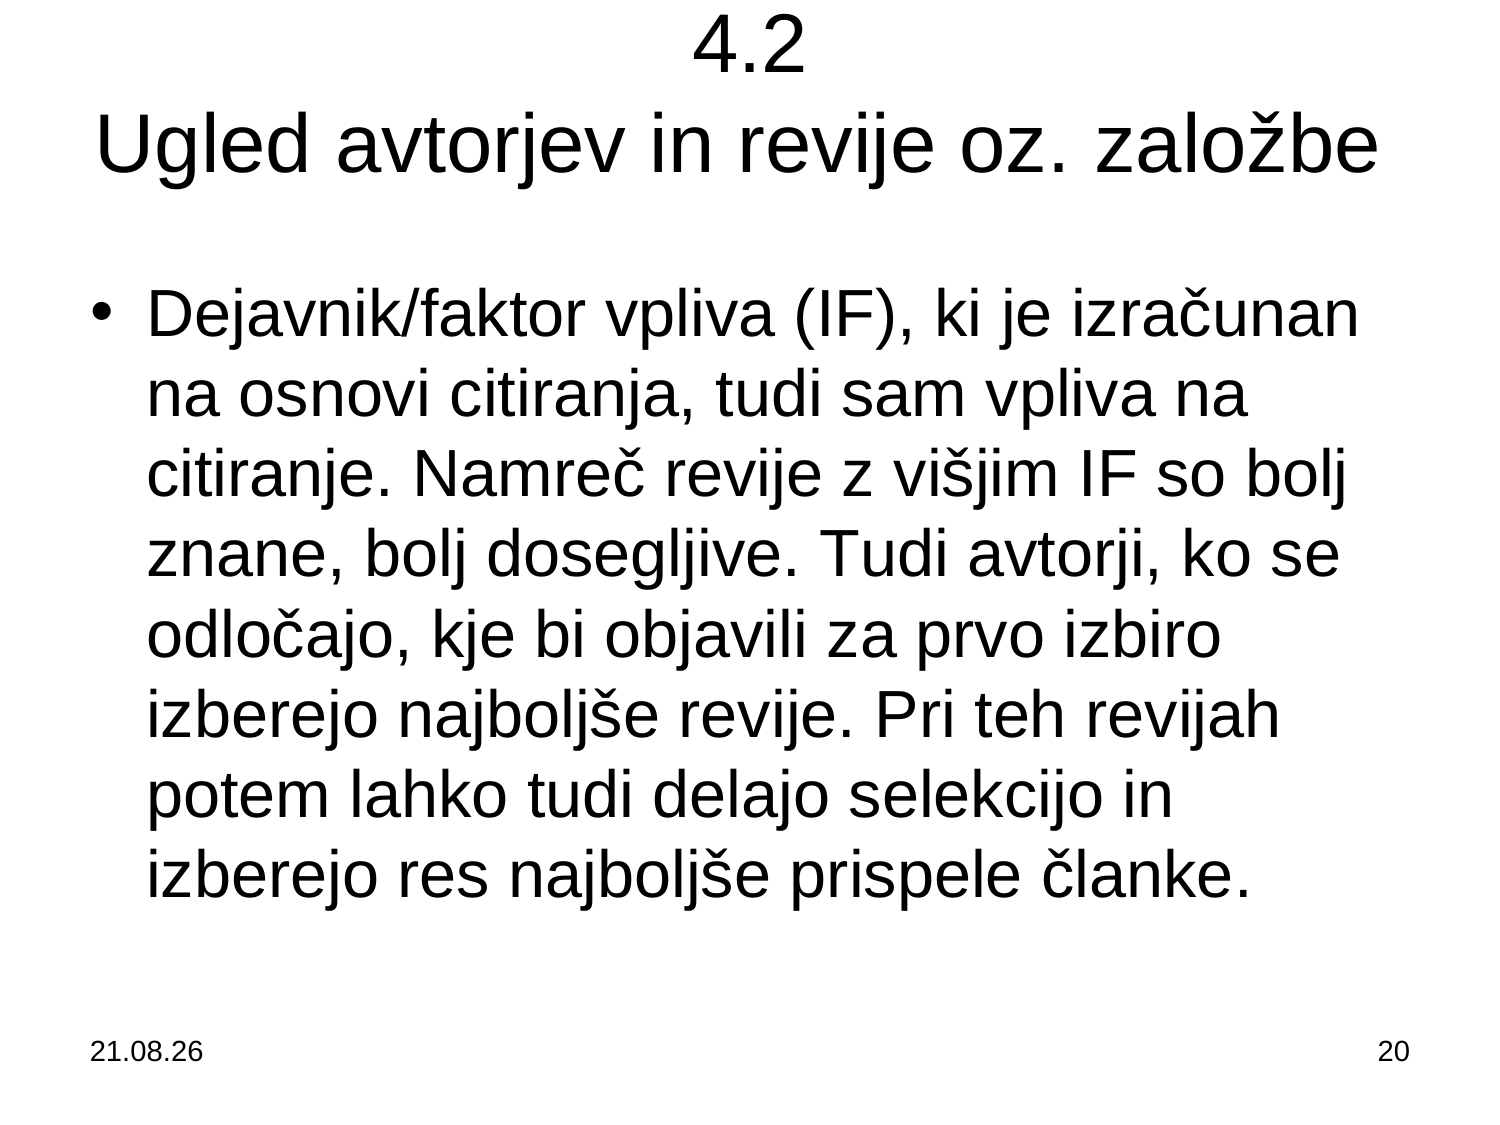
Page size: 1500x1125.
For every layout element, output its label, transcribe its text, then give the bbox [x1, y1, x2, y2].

title 4.2 Ugled avtorjev in revije oz. založbe [75, 0, 1426, 262]
text_box <number> [1074, 1024, 1426, 1103]
text_box 05.11.14 [74, 1024, 426, 1103]
list Dejavnik/faktor vpliva (IF), ki je izračunan na osnovi citiranja, tudi sam vpliva na citiranje. Namreč revije z višjim IF so bolj znane, bolj dosegljive. Tudi avtorji, ko se odločajo, kje bi objavili za prvo izbiro izberejo najboljše revije. Pri teh revijah potem lahko tudi delajo selekcijo in izberejo res najboljše prispele članke. [75, 262, 1426, 1006]
